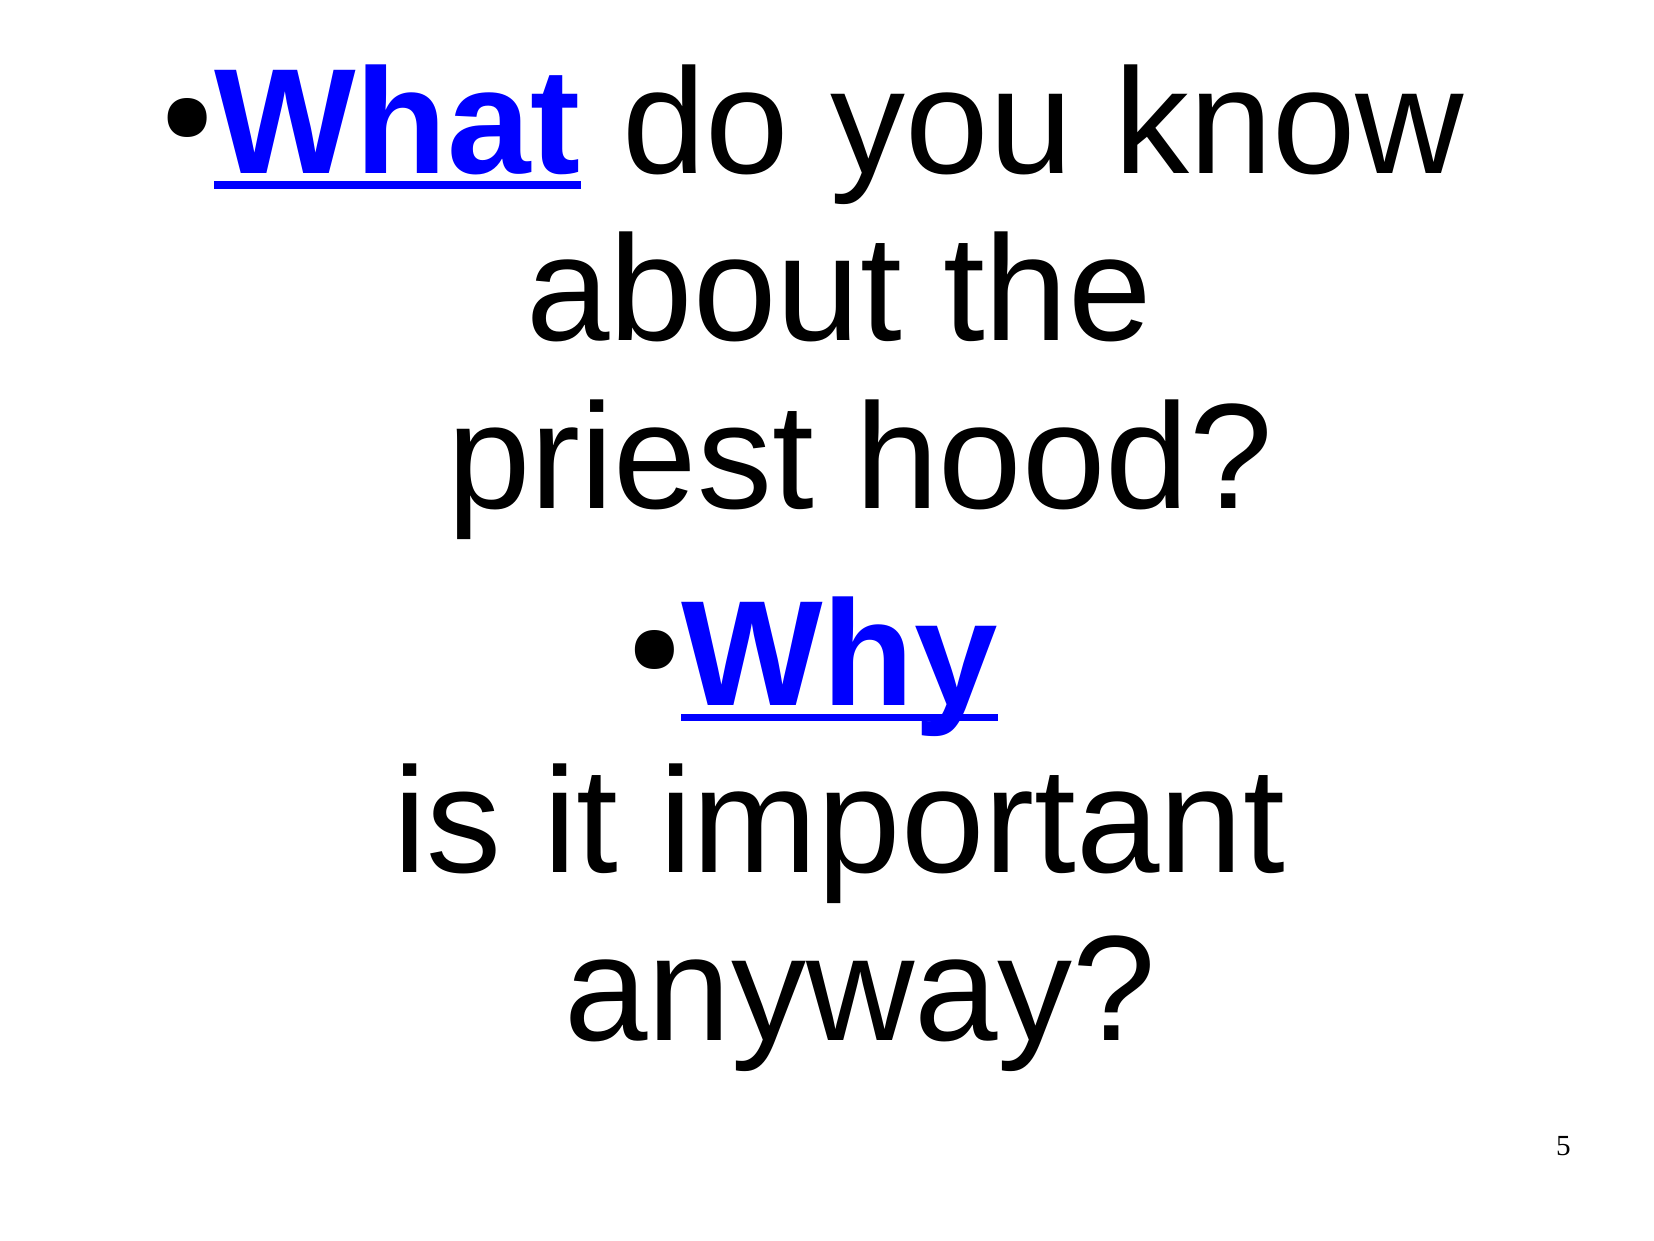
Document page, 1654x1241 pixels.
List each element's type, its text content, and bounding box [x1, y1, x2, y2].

list What do you know about the priest hood? Why is it important anyway? [37, 37, 1613, 1238]
